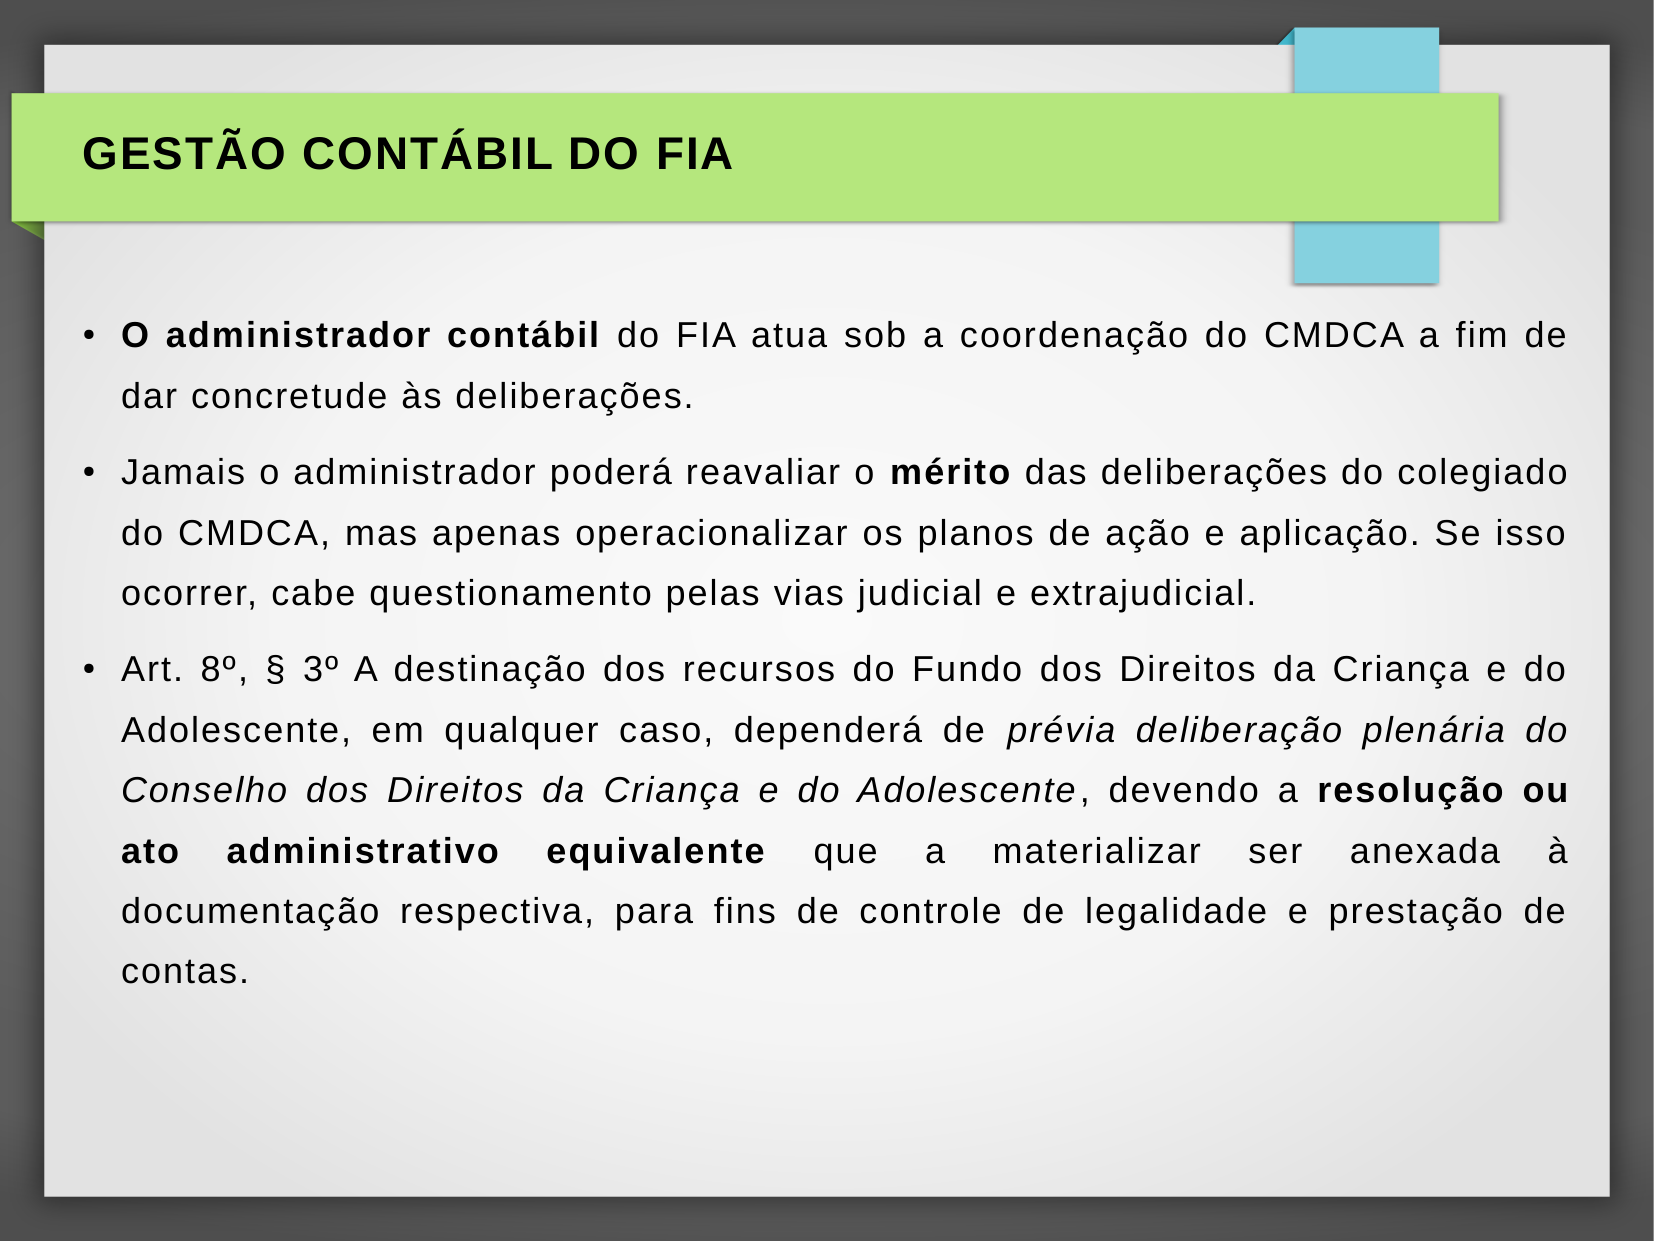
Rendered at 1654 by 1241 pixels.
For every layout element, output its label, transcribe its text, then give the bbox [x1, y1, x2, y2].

picture [0, 0, 1654, 1241]
title GESTÃO CONTÁBIL DO FIA [82, 94, 1264, 213]
list O administrador contábil do FIA atua sob a coordenação do CMDCA a fim de dar concretude às deliberações. Jamais o administrador poderá reavaliar o mérito das deliberações do colegiado do CMDCA, mas apenas operacionalizar os planos de ação e aplicação. Se isso ocorrer, cabe questionamento pelas vias judicial e extrajudicial. Art. 8º, § 3º A destinação dos recursos do Fundo dos Direitos da Criança e do Adolescente, em qualquer caso, dependerá de prévia deliberação plenária do Conselho dos Direitos da Criança e do Adolescente, devendo a resolução ou ato administrativo equivalente que a materializar ser anexada à documentação respectiva, para fins de controle de legalidade e prestação de contas. [82, 295, 1571, 1015]
